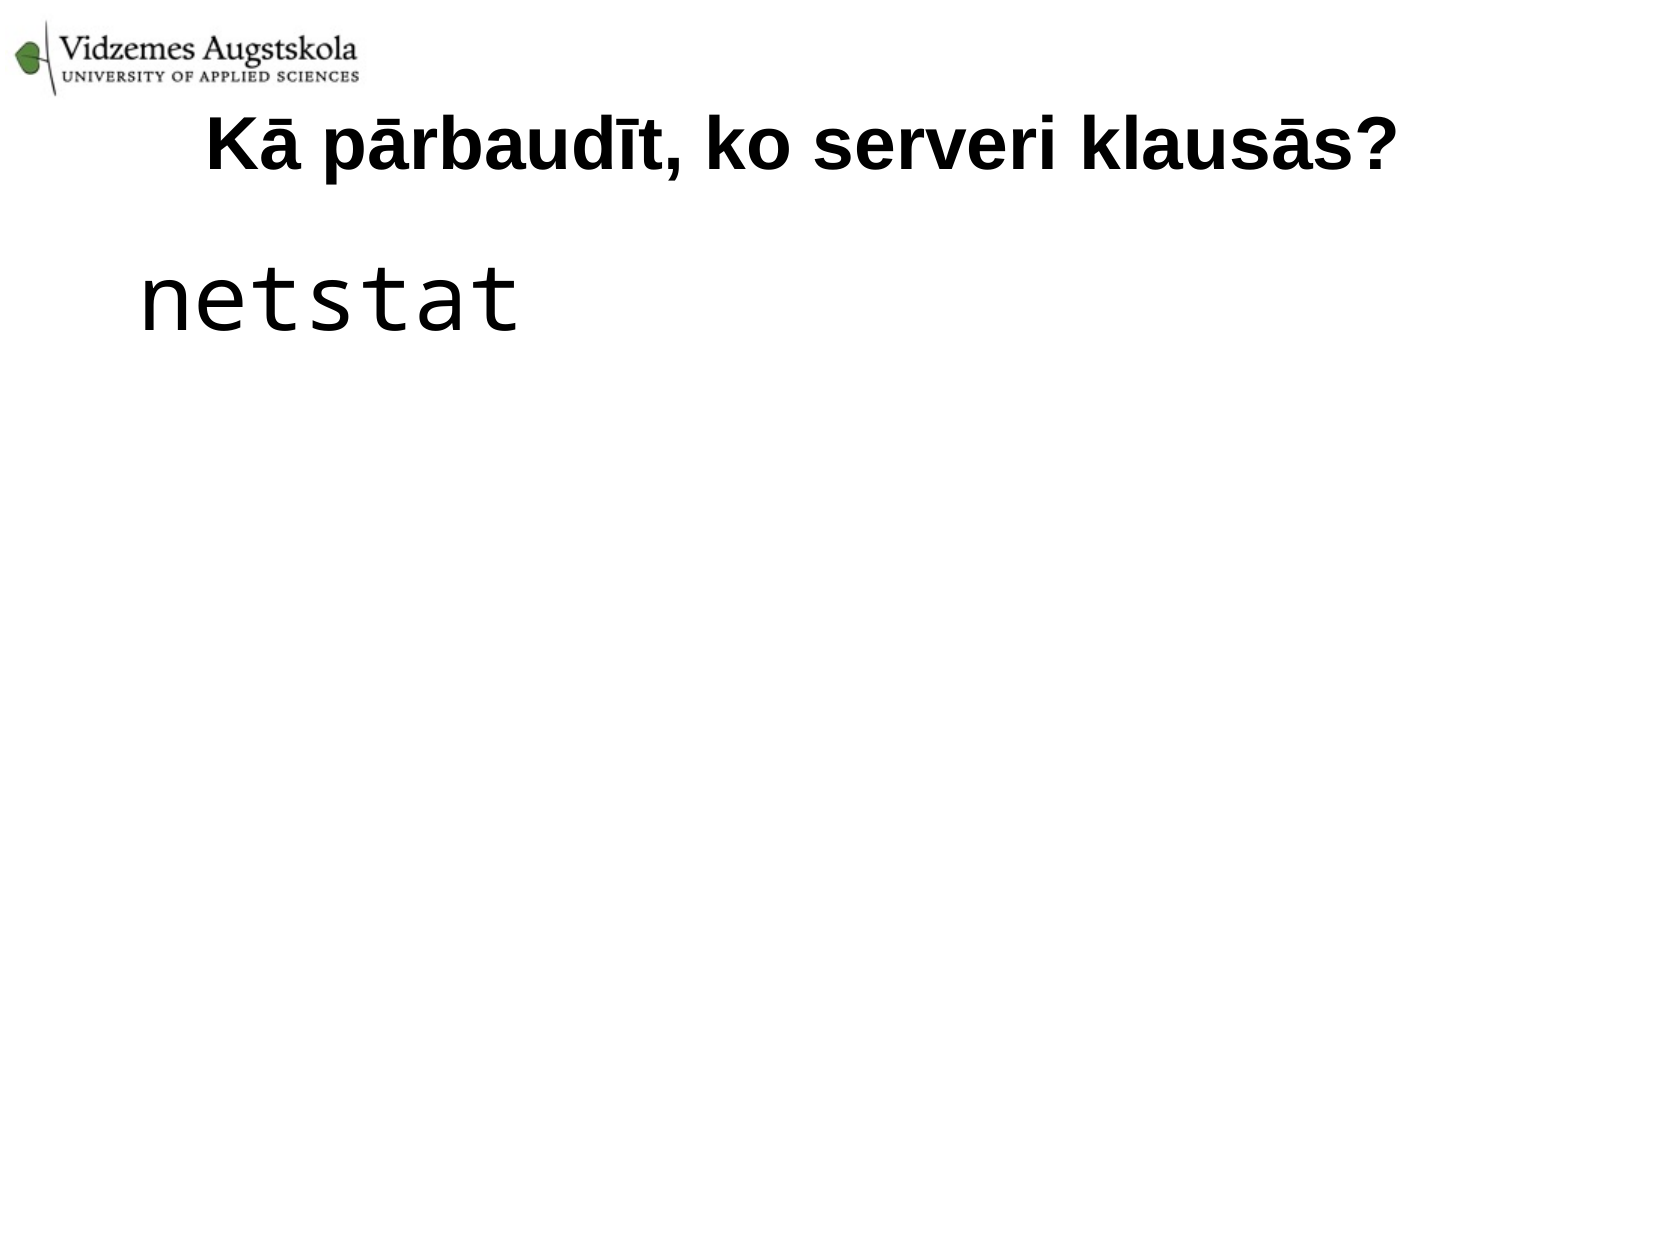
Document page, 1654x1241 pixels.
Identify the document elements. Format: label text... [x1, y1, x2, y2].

list netstat [82, 236, 1569, 1107]
picture [5, 2, 368, 113]
title Kā pārbaudīt, ko serveri klausās? [94, 103, 1512, 188]
